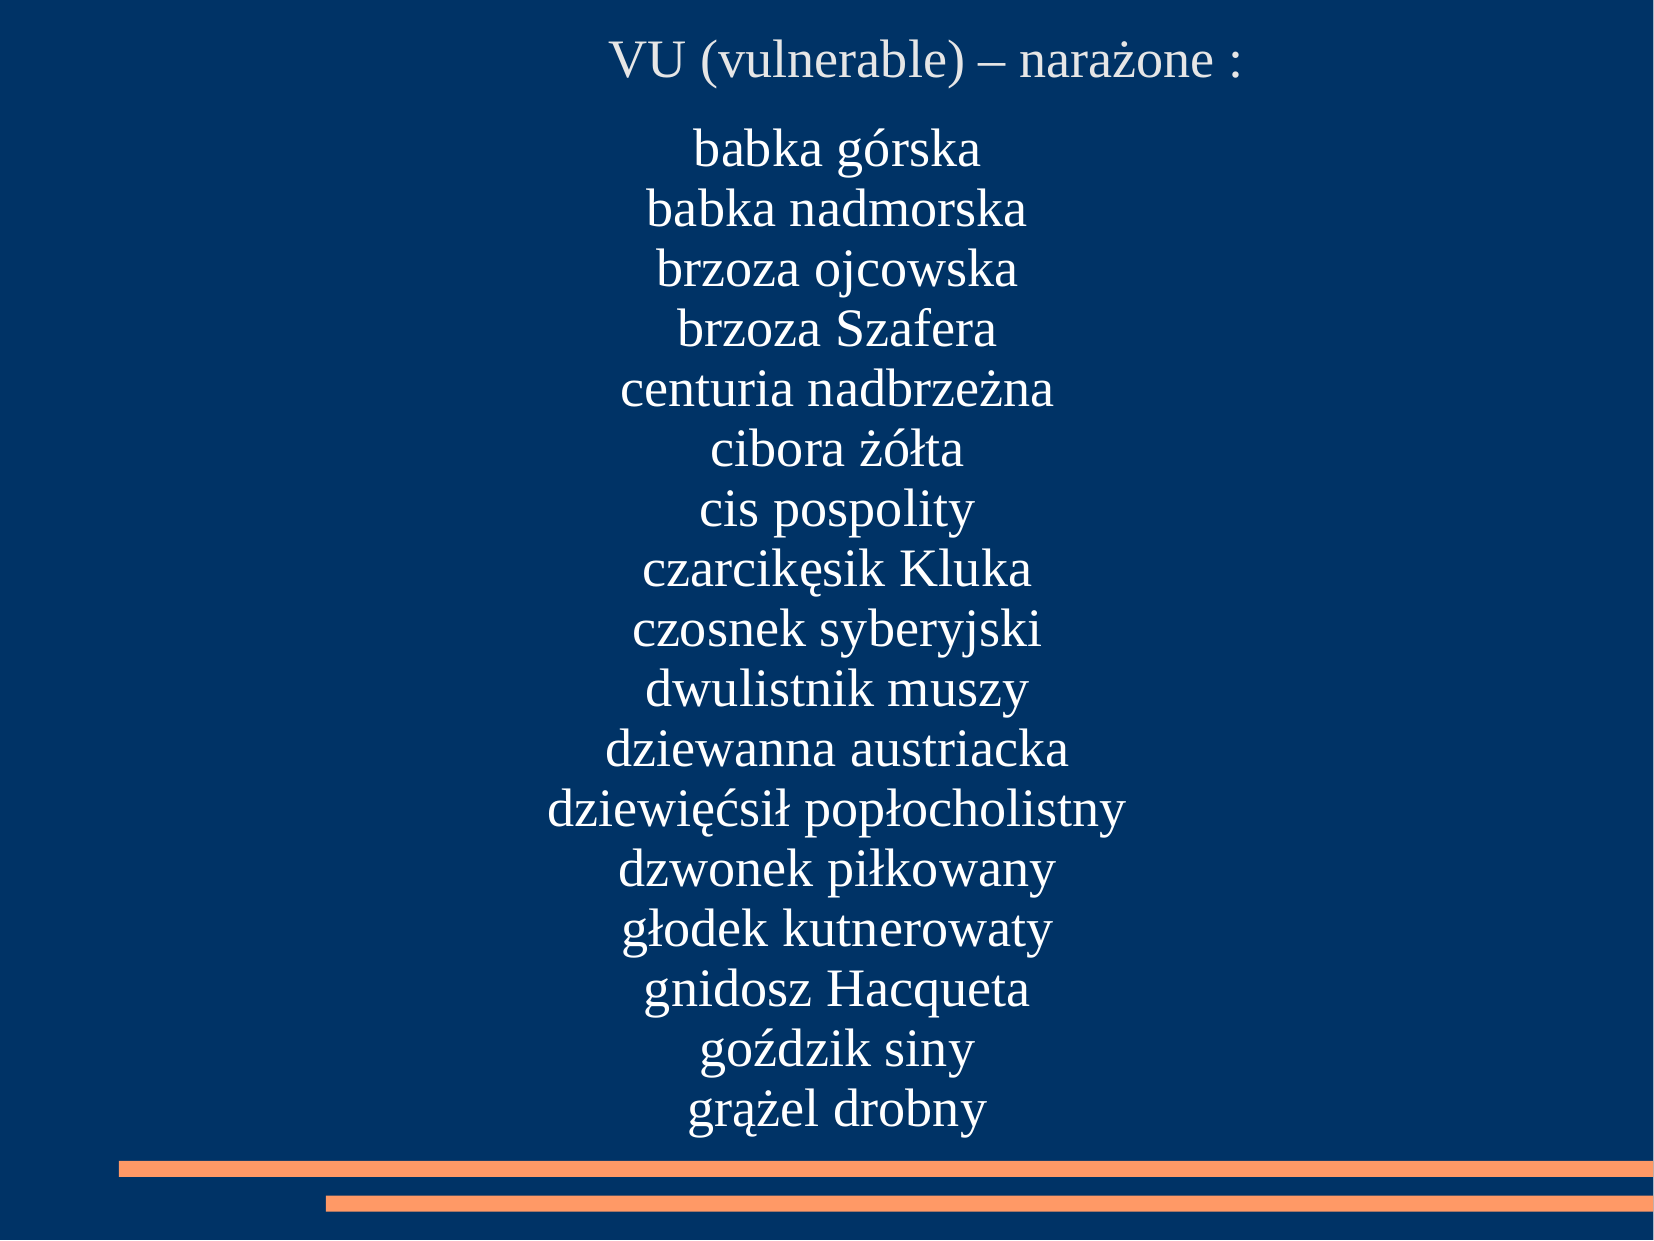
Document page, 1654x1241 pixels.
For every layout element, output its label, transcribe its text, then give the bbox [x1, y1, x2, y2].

list VU (vulnerable) – narażone : babka górska babka nadmorska brzoza ojcowska brzoza Szafera centuria nadbrzeżna cibora żółta cis pospolity czarcikęsik Kluka czosnek syberyjski dwulistnik muszy dziewanna austriacka dziewięćsił popłocholistny dzwonek piłkowany głodek kutnerowaty gnidosz Hacqueta goździk siny grążel drobny [118, 29, 1558, 1241]
